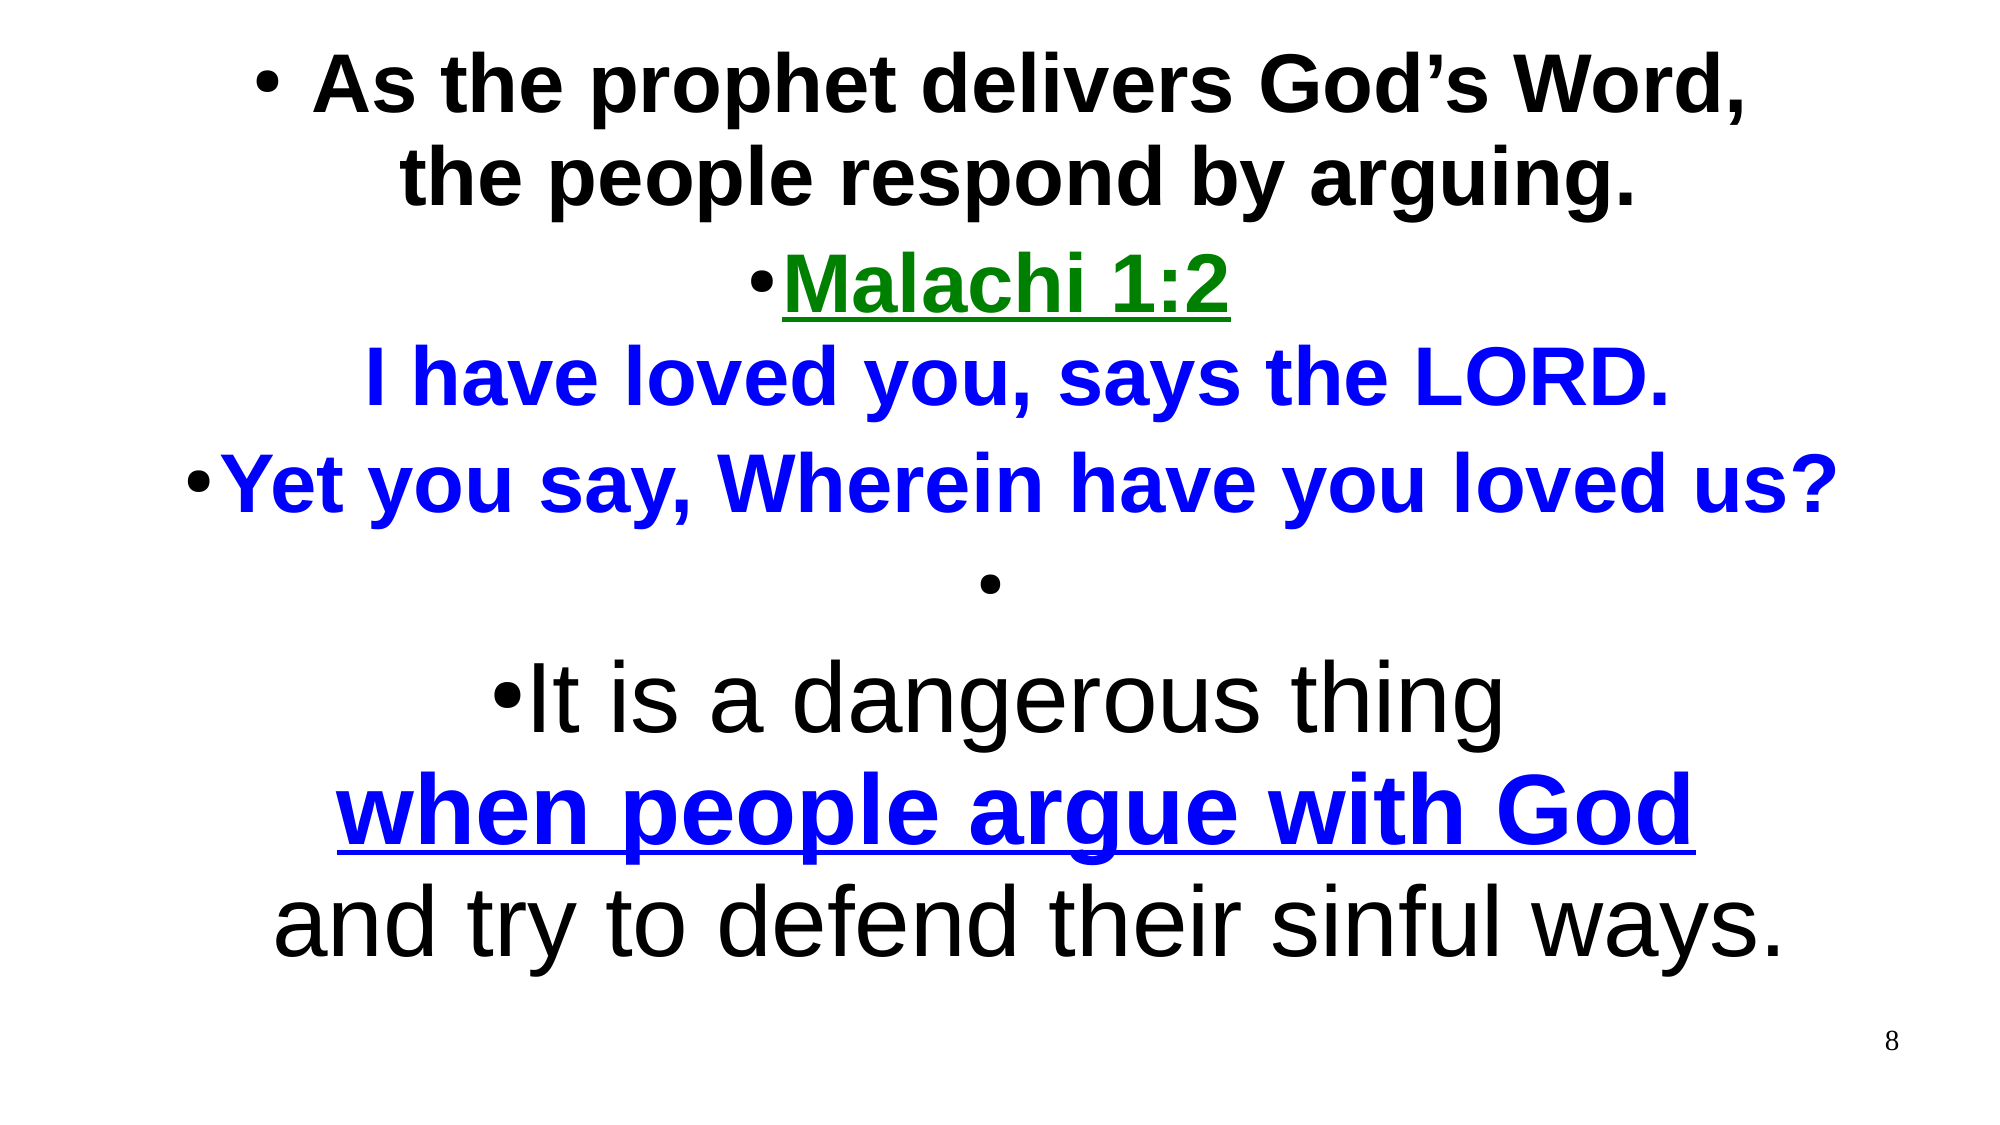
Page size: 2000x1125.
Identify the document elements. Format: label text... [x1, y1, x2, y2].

list As the prophet delivers God’s Word, the people respond by arguing. Malachi 1:2 I have loved you, says the LORD. Yet you say, Wherein have you loved us? It is a dangerous thing when people argue with God and try to defend their sinful ways. [37, 37, 1988, 1088]
